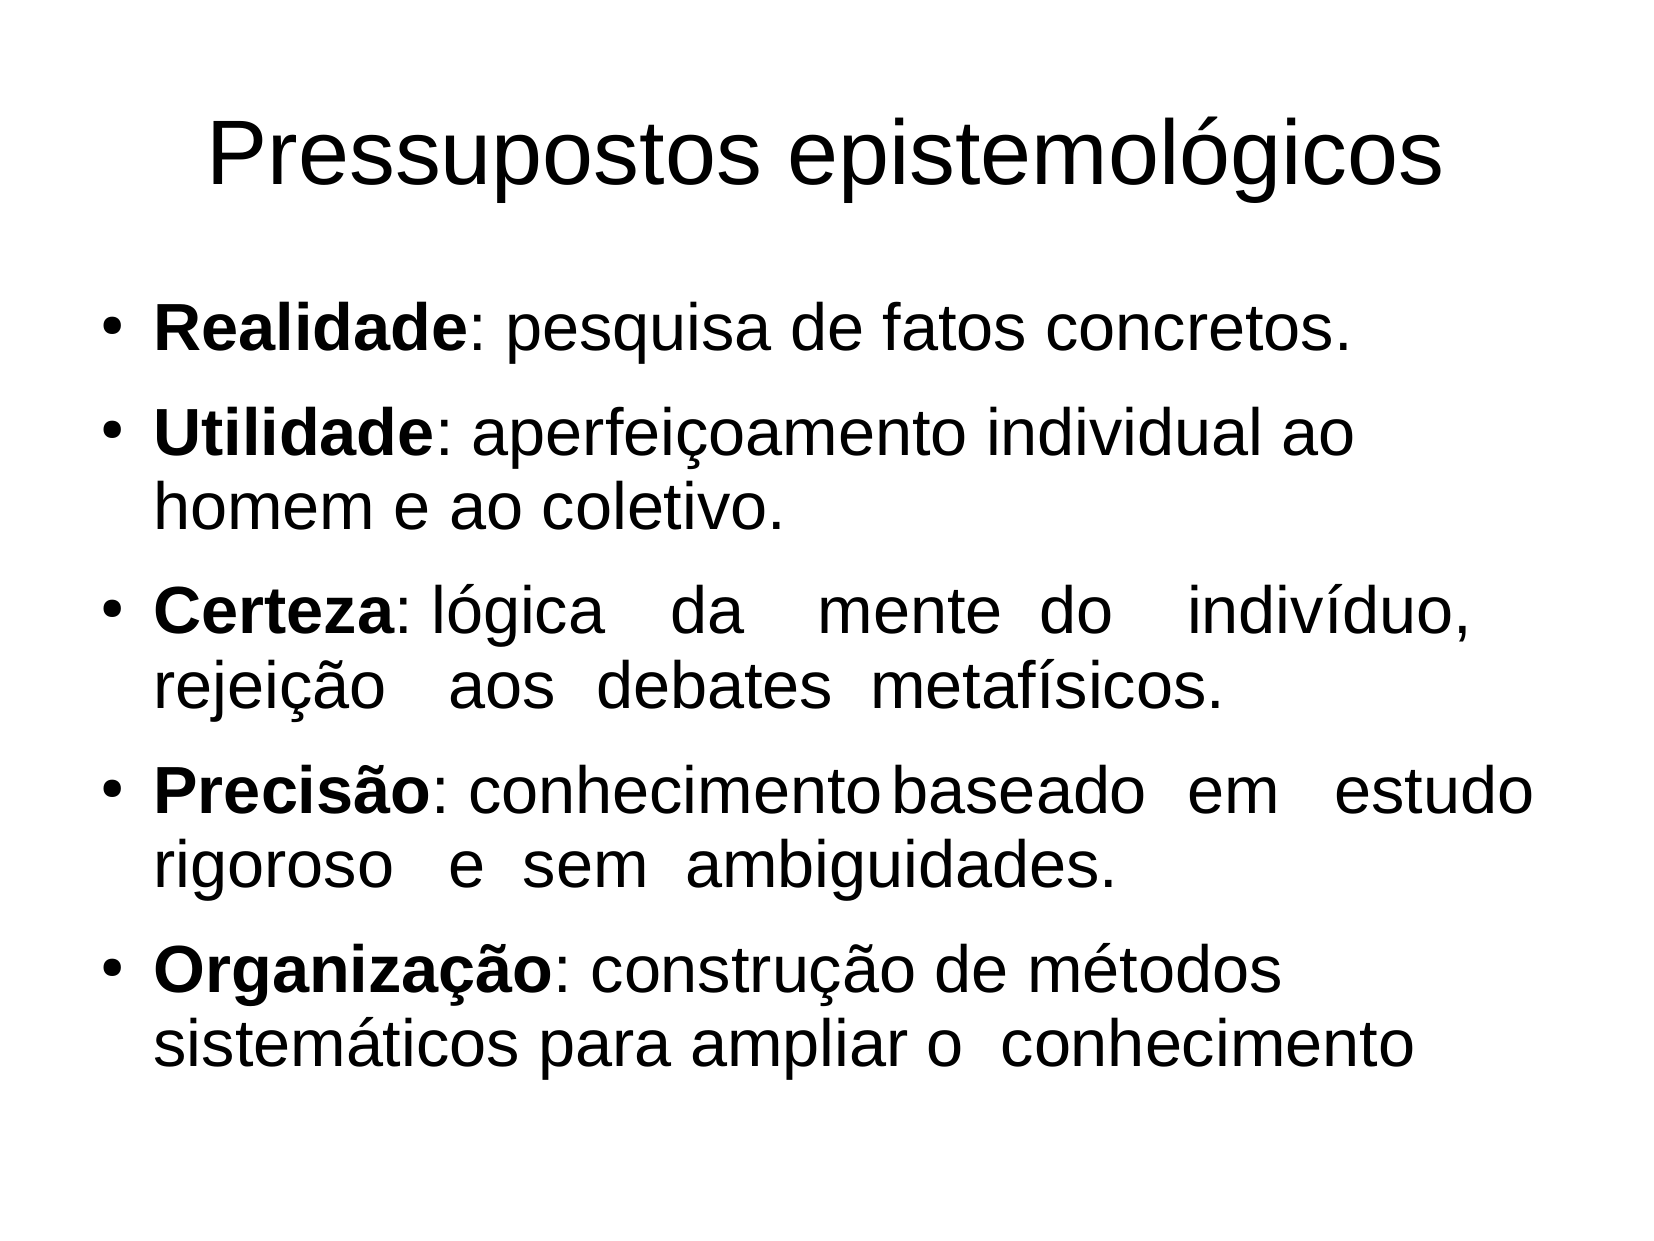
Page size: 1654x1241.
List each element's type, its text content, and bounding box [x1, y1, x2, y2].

list Realidade: pesquisa de fatos concretos. Utilidade: aperfeiçoamento individual ao homem e ao coletivo. Certeza: lógica da mente do indivíduo, rejeição aos debates metafísicos. Precisão: conhecimento baseado em estudo rigoroso e sem ambiguidades. Organização: construção de métodos sistemáticos para ampliar o conhecimento [82, 290, 1571, 1082]
title Pressupostos epistemológicos [82, 49, 1571, 257]
